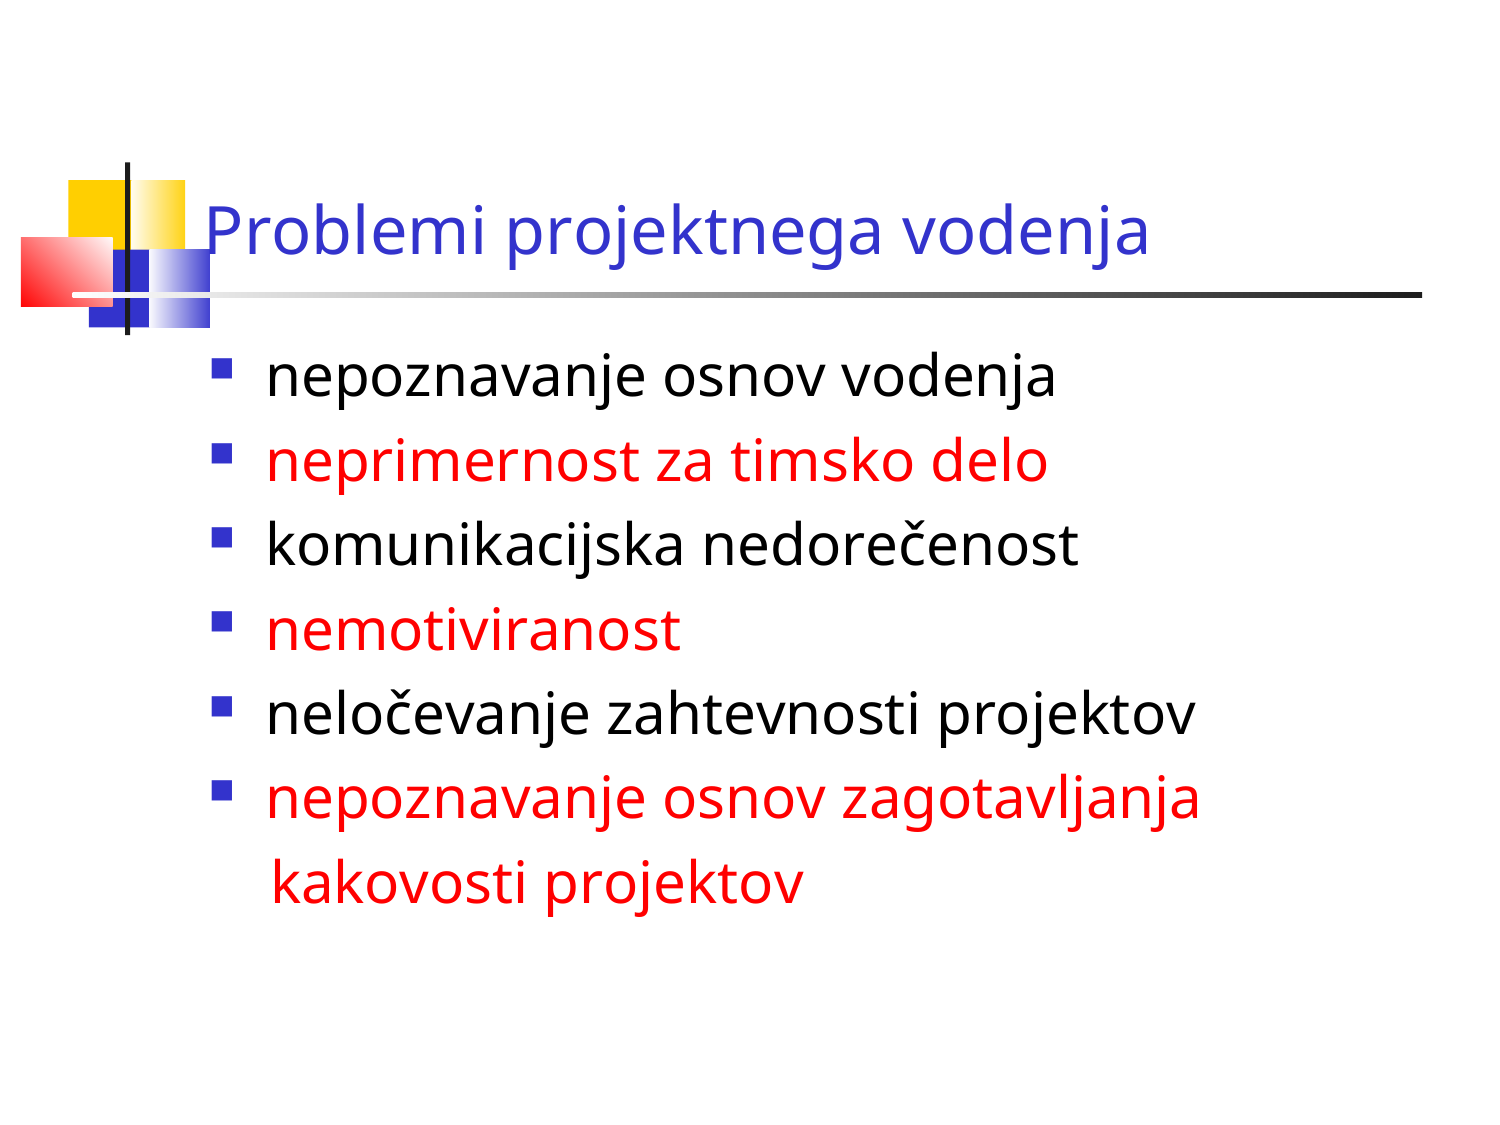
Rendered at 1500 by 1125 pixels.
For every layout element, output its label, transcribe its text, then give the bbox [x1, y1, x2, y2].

list nepoznavanje osnov vodenja neprimernost za timsko delo komunikacijska nedorečenost nemotiviranost neločevanje zahtevnosti projektov nepoznavanje osnov zagotavljanja kakovosti projektov [193, 331, 1469, 1007]
title Problemi projektnega vodenja [188, 35, 1468, 276]
